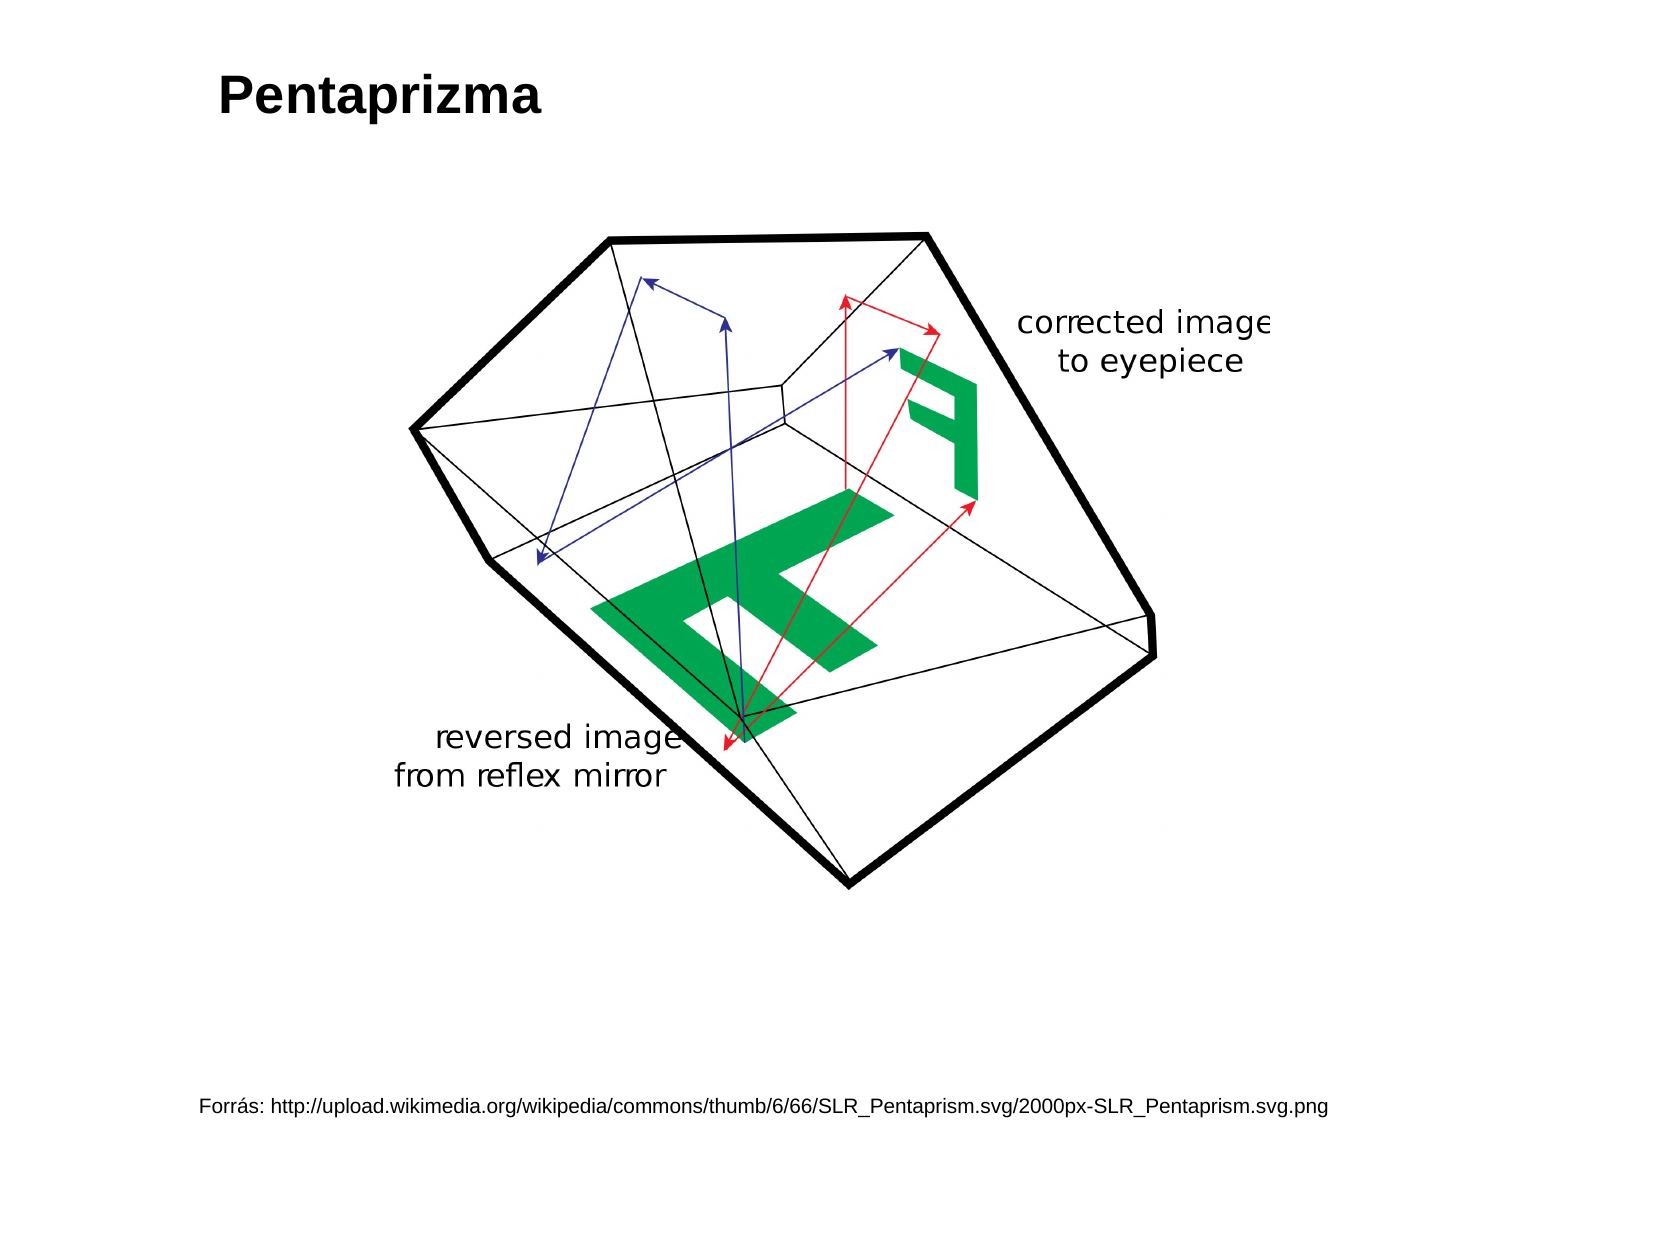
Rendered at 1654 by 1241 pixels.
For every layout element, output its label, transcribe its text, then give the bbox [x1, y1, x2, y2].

text_box Pentaprizma [203, 57, 557, 135]
text_box Forrás: http://upload.wikimedia.org/wikipedia/commons/thumb/6/66/SLR_Pentaprism.svg/2000px-SLR_Pentaprism.svg.png [184, 1087, 1347, 1125]
picture [383, 200, 1270, 910]
